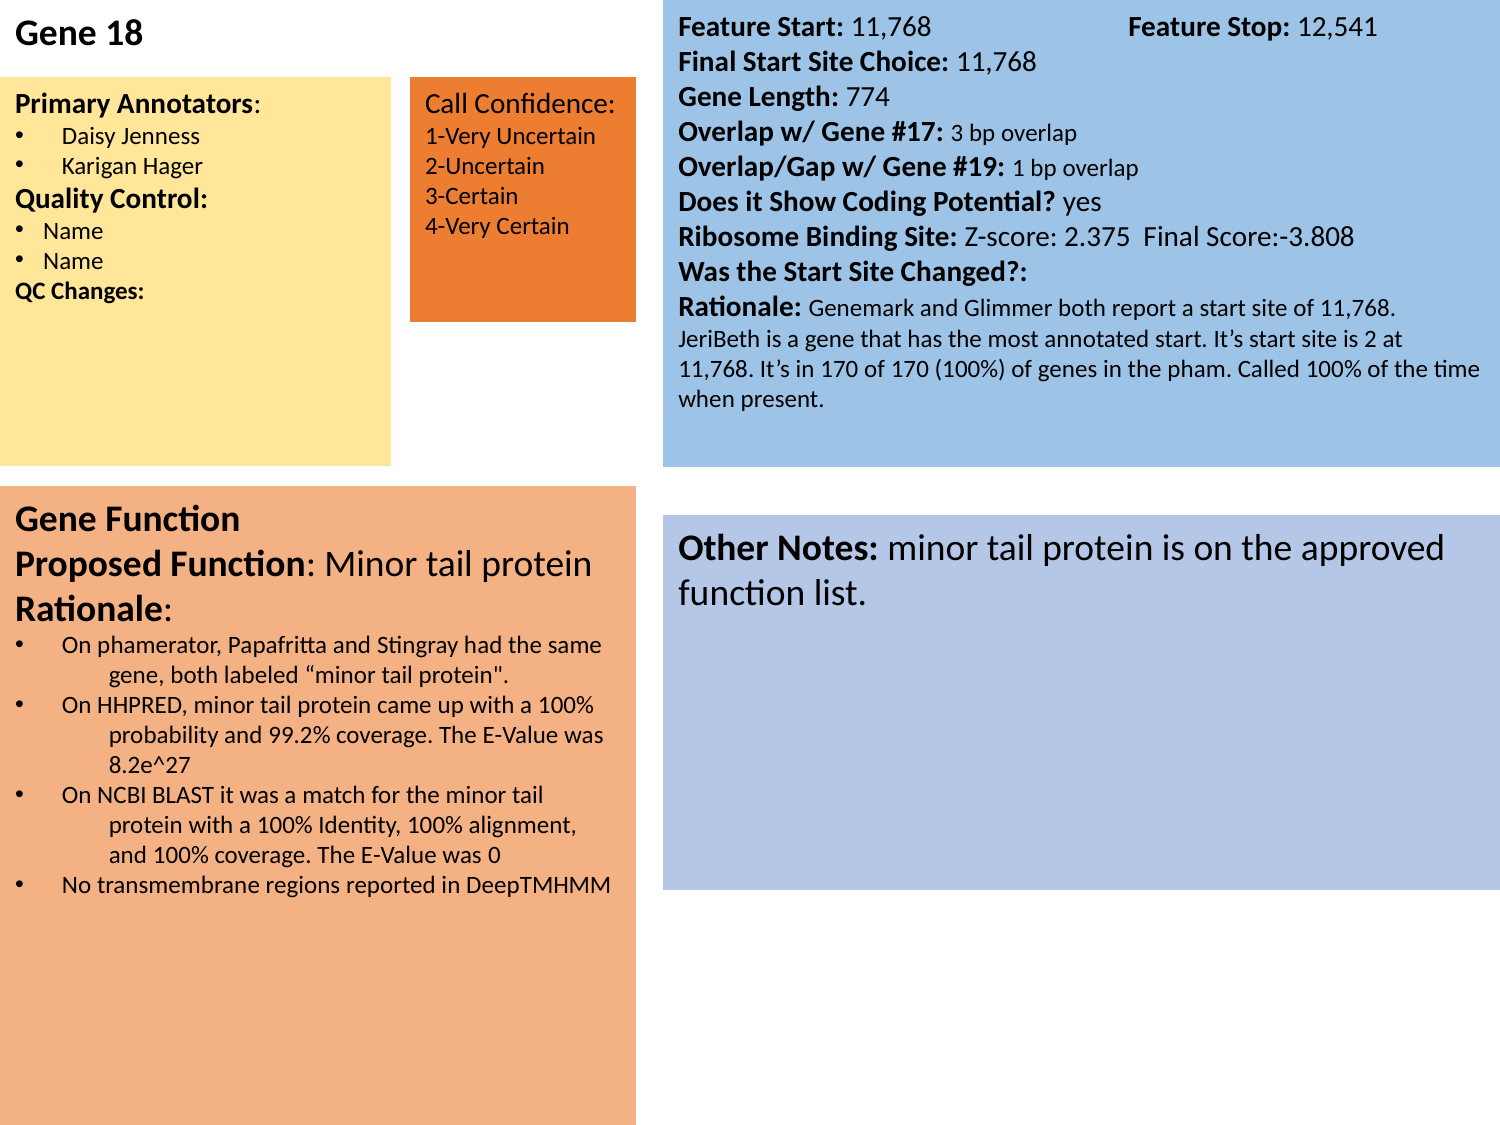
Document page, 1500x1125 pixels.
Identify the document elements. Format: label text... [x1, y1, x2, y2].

text_box Gene 18 [0, 0, 160, 61]
text_box Primary Annotators: Daisy Jenness Karigan Hager Quality Control: Name Name QC Changes: [0, 77, 391, 466]
text_box Feature Start: 11,768 Feature Stop: 12,541 Final Start Site Choice: 11,768 Gene Length: 774 Overlap w/ Gene #17: 3 bp overlap Overlap/Gap w/ Gene #19: 1 bp overlap Does it Show Coding Potential? yes Ribosome Binding Site: Z-score: 2.375 Final Score:-3.808 Was the Start Site Changed?: Rationale: Genemark and Glimmer both report a start site of 11,768. JeriBeth is a gene that has the most annotated start. It’s start site is 2 at 11,768. It’s in 170 of 170 (100%) of genes in the pham. Called 100% of the time when present. [663, 0, 1500, 467]
text_box Gene Function Proposed Function: Minor tail protein Rationale: On phamerator, Papafritta and Stingray had the same gene, both labeled “minor tail protein". On HHPRED, minor tail protein came up with a 100% probability and 99.2% coverage. The E-Value was 8.2e^27 On NCBI BLAST it was a match for the minor tail protein with a 100% Identity, 100% alignment, and 100% coverage. The E-Value was 0 No transmembrane regions reported in DeepTMHMM [0, 486, 636, 1125]
text_box Call Confidence: 1-Very Uncertain 2-Uncertain 3-Certain 4-Very Certain [410, 77, 636, 322]
text_box Other Notes: minor tail protein is on the approved function list. [663, 515, 1500, 890]
